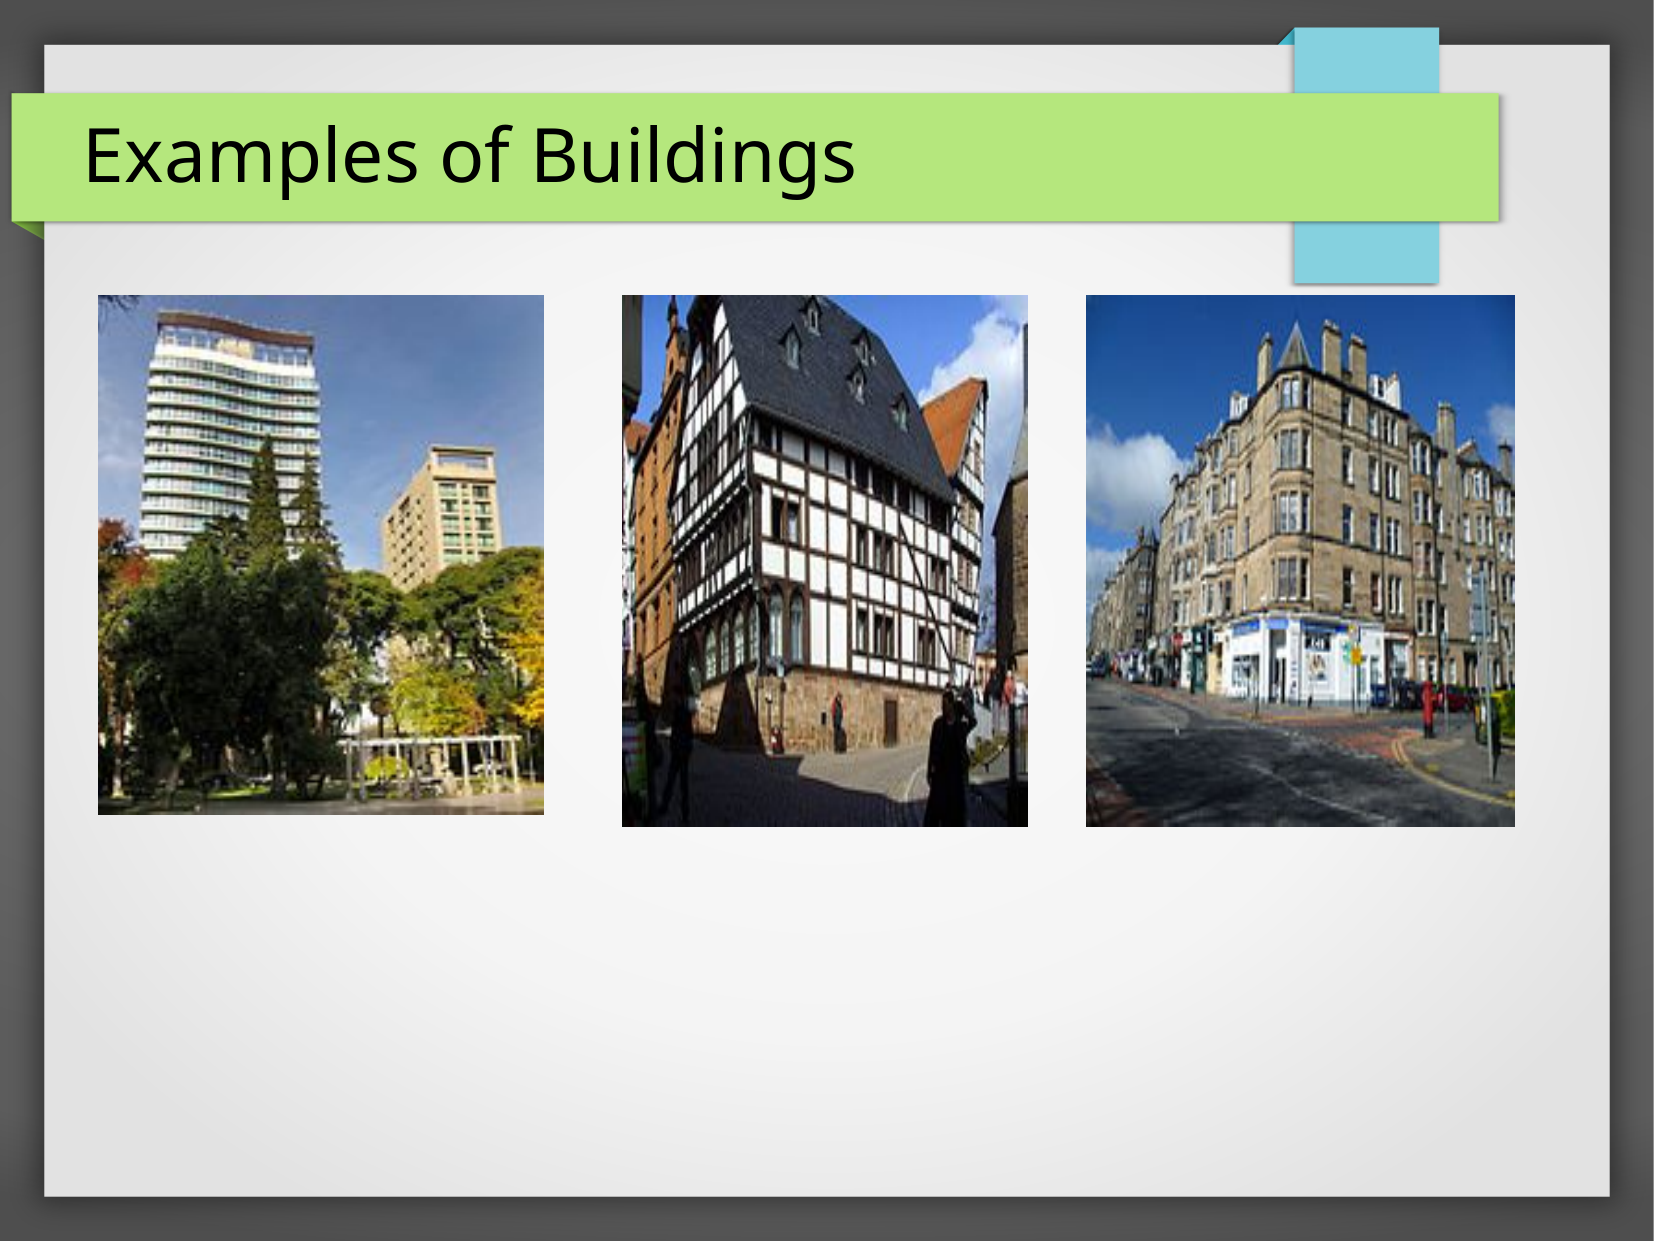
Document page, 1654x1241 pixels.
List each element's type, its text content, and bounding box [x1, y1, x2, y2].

title Examples of Buildings [82, 78, 1264, 229]
picture [0, 0, 1654, 1241]
